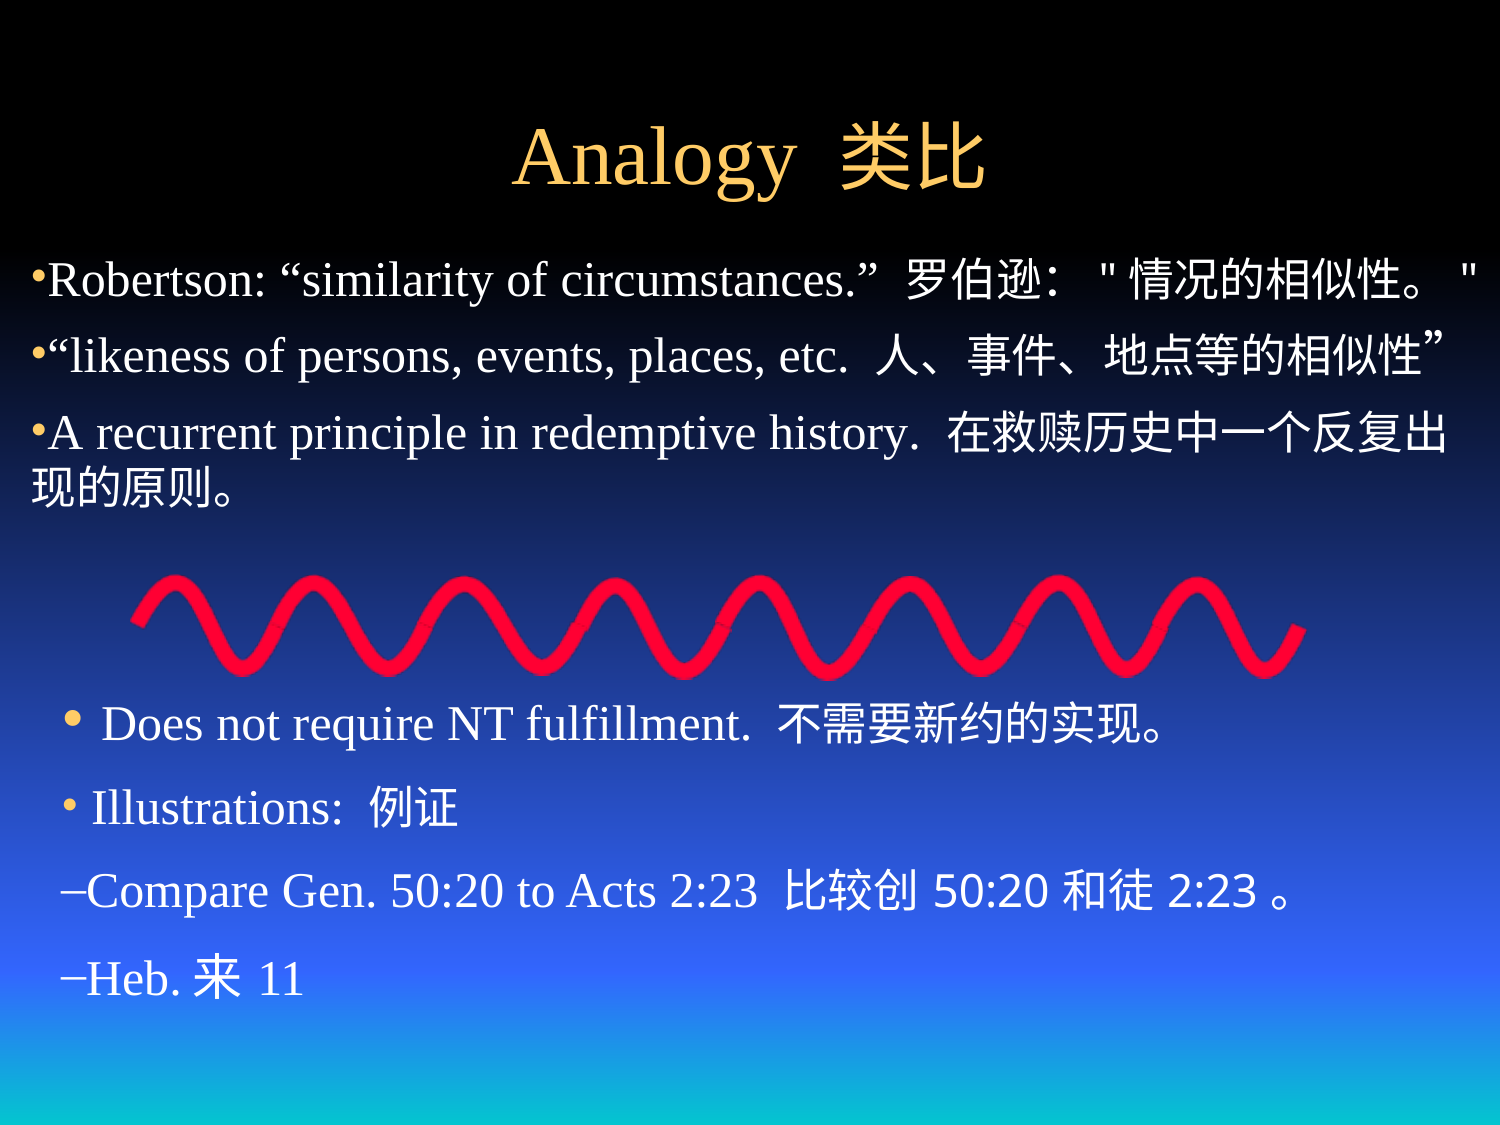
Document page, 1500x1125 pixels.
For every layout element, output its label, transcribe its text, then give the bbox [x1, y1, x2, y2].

text_box Does not require NT fulfillment. 不需要新约的实现。 Illustrations: 例证 Compare Gen. 50:20 to Acts 2:23 比较创50:20和徒2:23。 Heb.来11 [45, 673, 1334, 1018]
picture [130, 574, 1309, 681]
title Analogy 类比 [112, 92, 1388, 210]
list Robertson: “similarity of circumstances.” 罗伯逊："情况的相似性。" “likeness of persons, events, places, etc. 人、事件、地点等的相似性” A recurrent principle in redemptive history. 在救赎历史中一个反复出现的原则。 [15, 238, 1500, 522]
